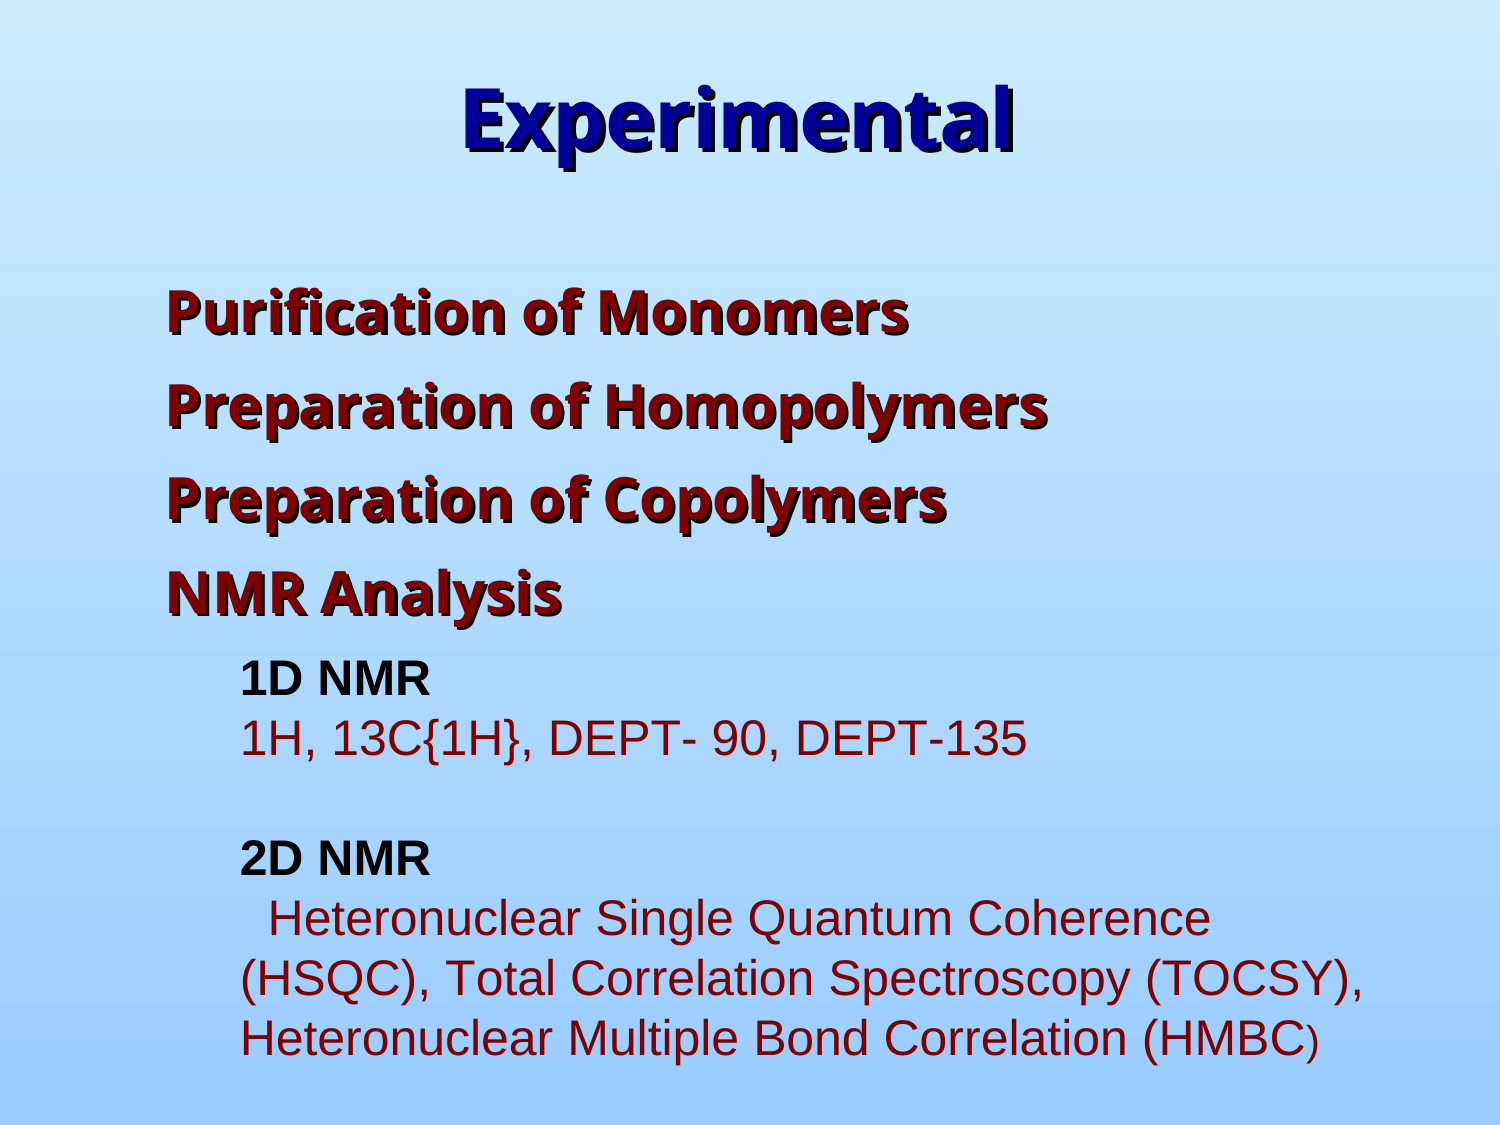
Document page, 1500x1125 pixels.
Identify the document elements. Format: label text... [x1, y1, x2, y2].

title Experimental [149, 0, 1325, 232]
text_box 1D NMR 1H, 13C{1H}, DEPT- 90, DEPT-135 2D NMR Heteronuclear Single Quantum Coherence (HSQC), Total Correlation Spectroscopy (TOCSY), Heteronuclear Multiple Bond Correlation (HMBC) [225, 637, 1426, 1073]
list Purification of Monomers Preparation of Homopolymers Preparation of Copolymers NMR Analysis [149, 262, 1407, 938]
